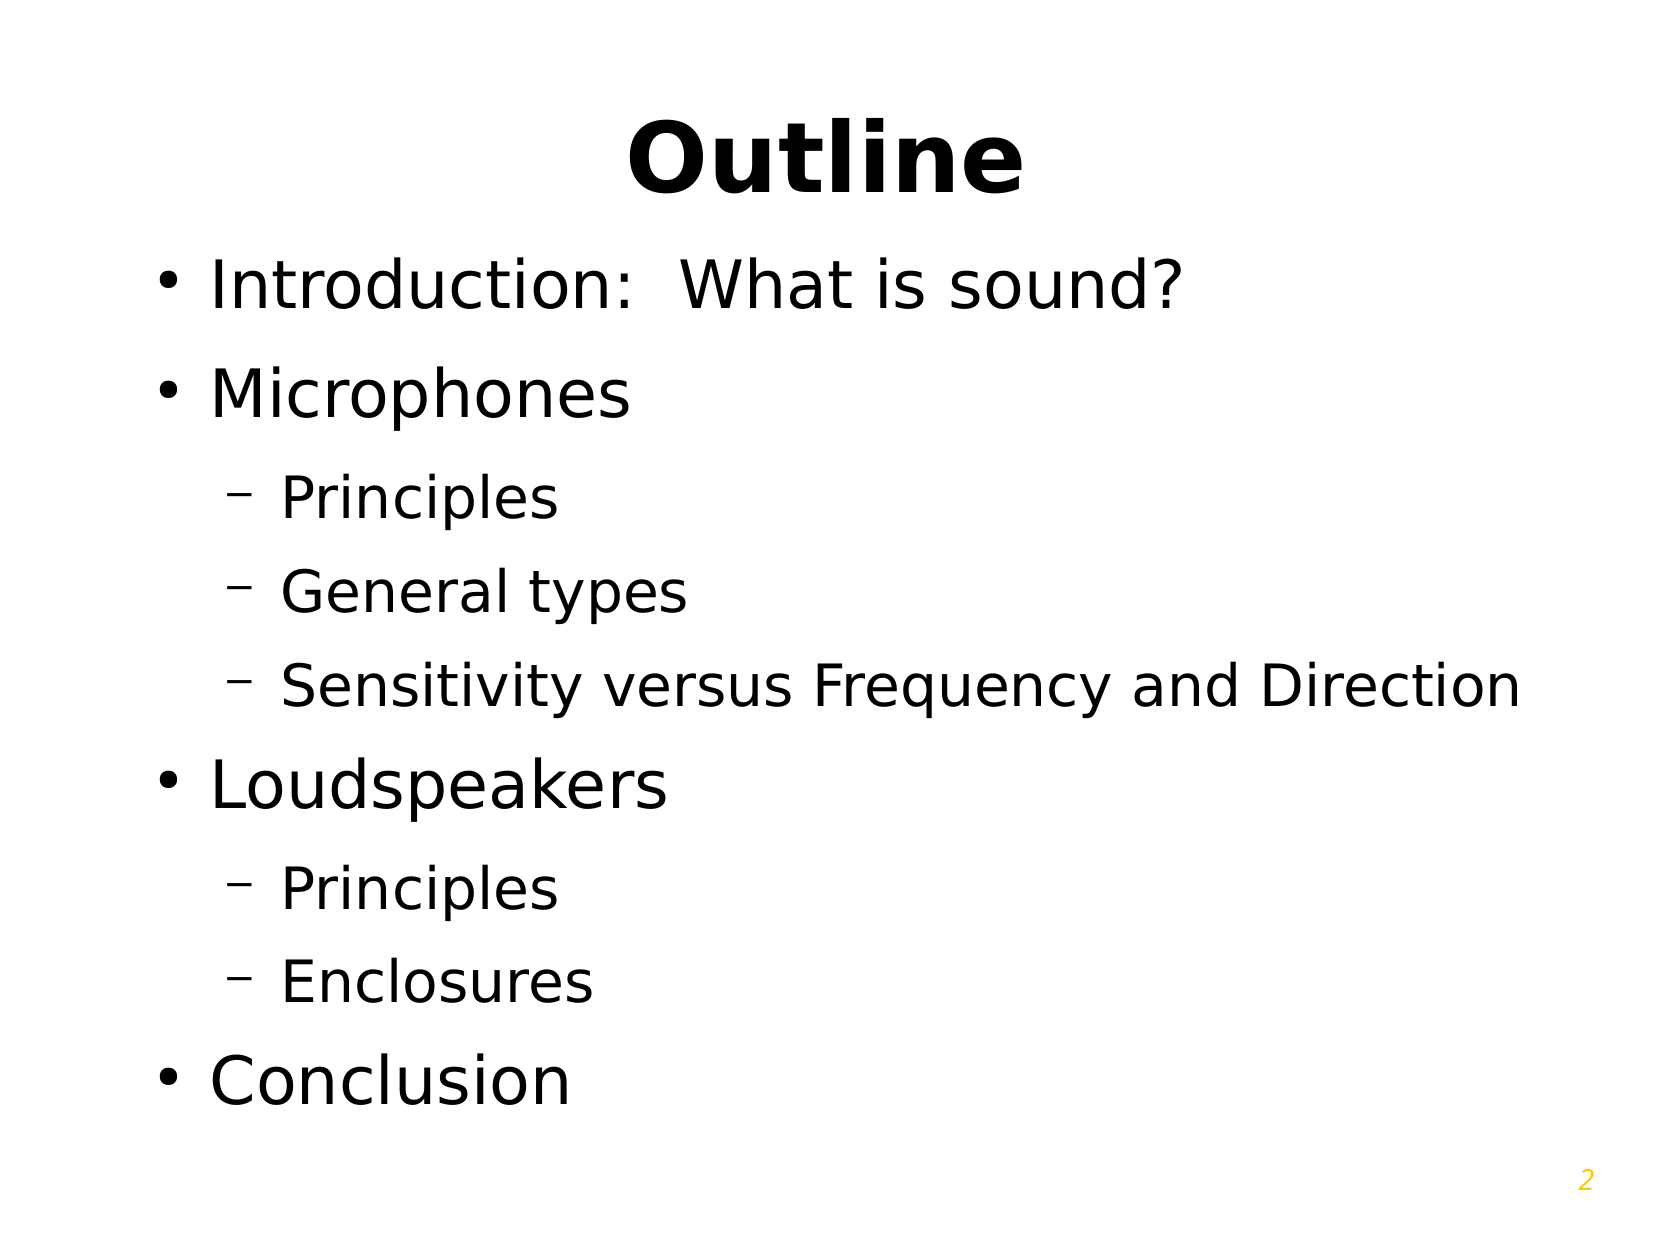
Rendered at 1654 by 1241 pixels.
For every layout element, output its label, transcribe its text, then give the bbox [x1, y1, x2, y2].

list Introduction: What is sound? Microphones Principles General types Sensitivity versus Frequency and Direction Loudspeakers Principles Enclosures Conclusion [124, 234, 1571, 1053]
title Outline [82, 49, 1571, 257]
slide_number <skaitlis> [1339, 1153, 1610, 1241]
